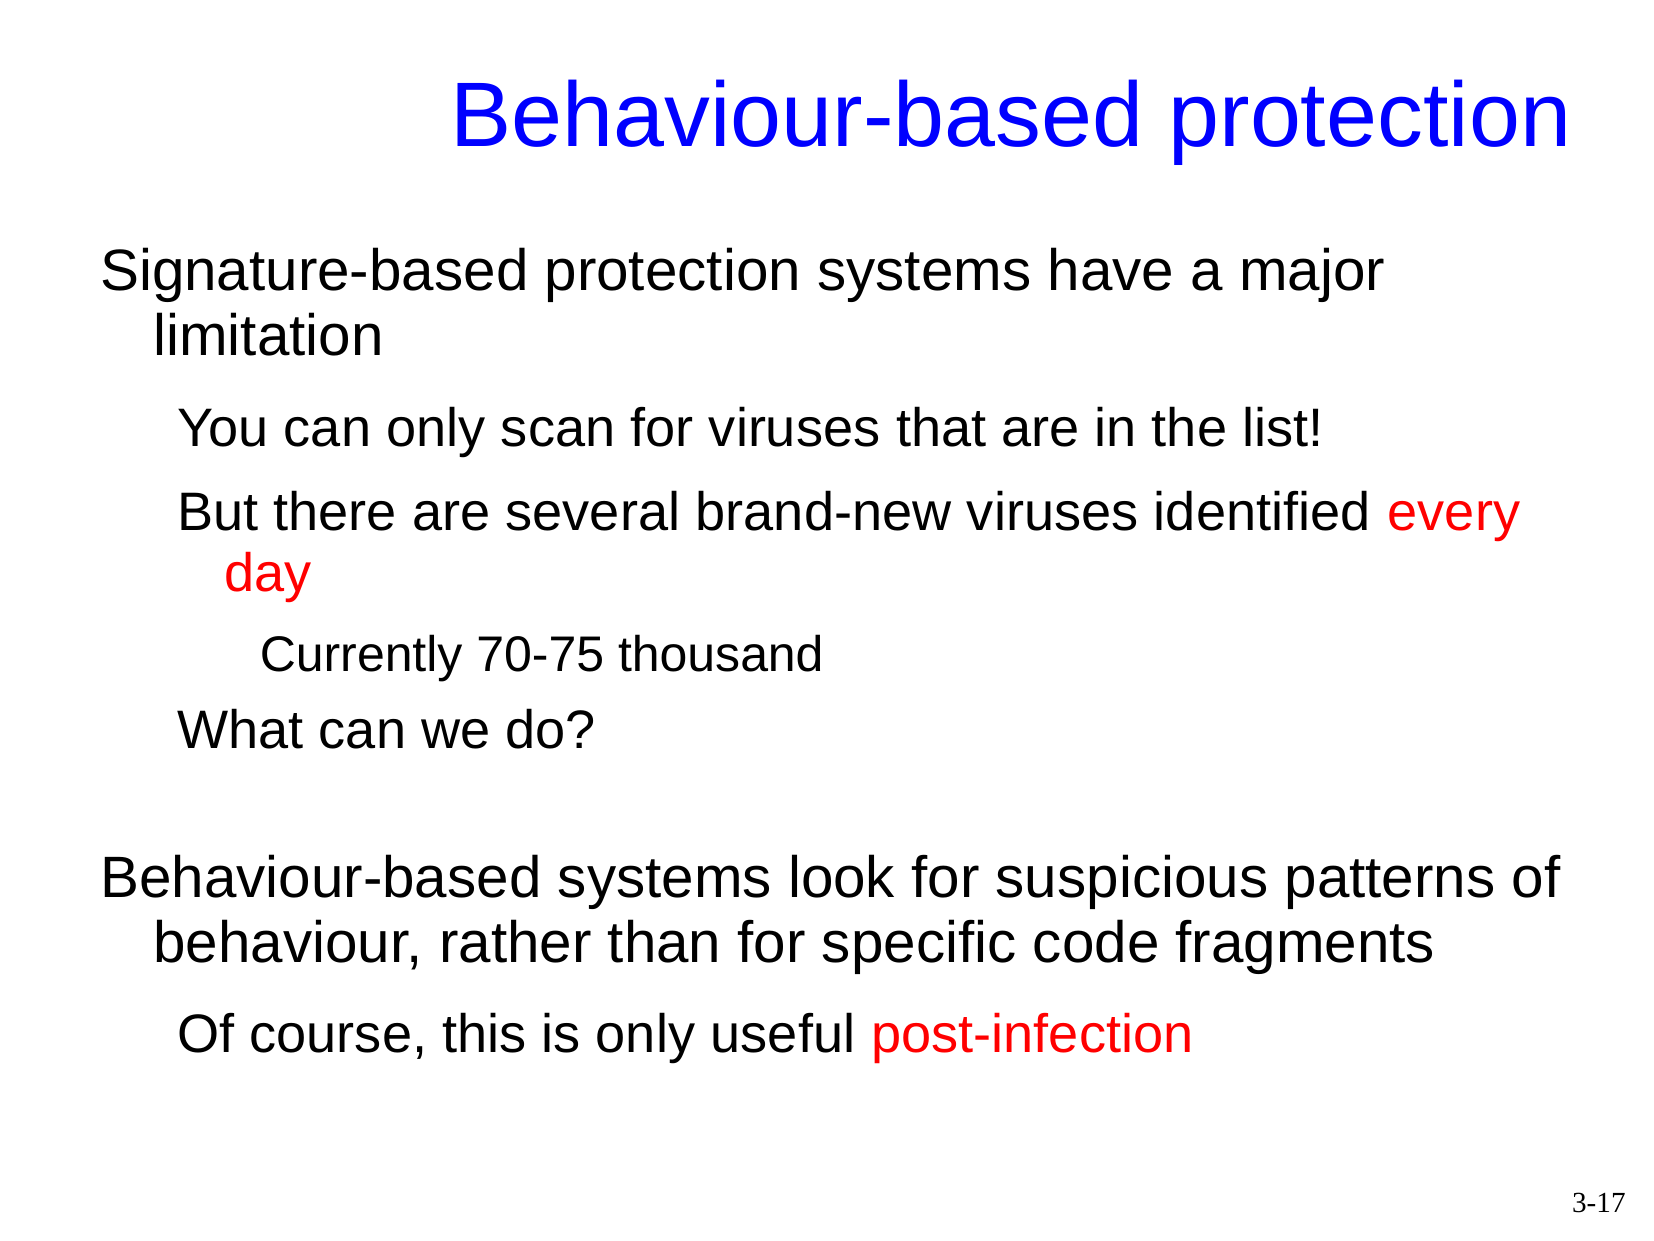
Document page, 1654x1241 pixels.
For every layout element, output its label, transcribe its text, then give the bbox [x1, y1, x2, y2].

title Behaviour-based protection [84, 18, 1573, 211]
list Signature-based protection systems have a major limitation You can only scan for viruses that are in the list! But there are several brand-new viruses identified every day Currently 70-75 thousand What can we do? Behaviour-based systems look for suspicious patterns of behaviour, rather than for specific code fragments Of course, this is only useful post-infection [82, 237, 1571, 1156]
